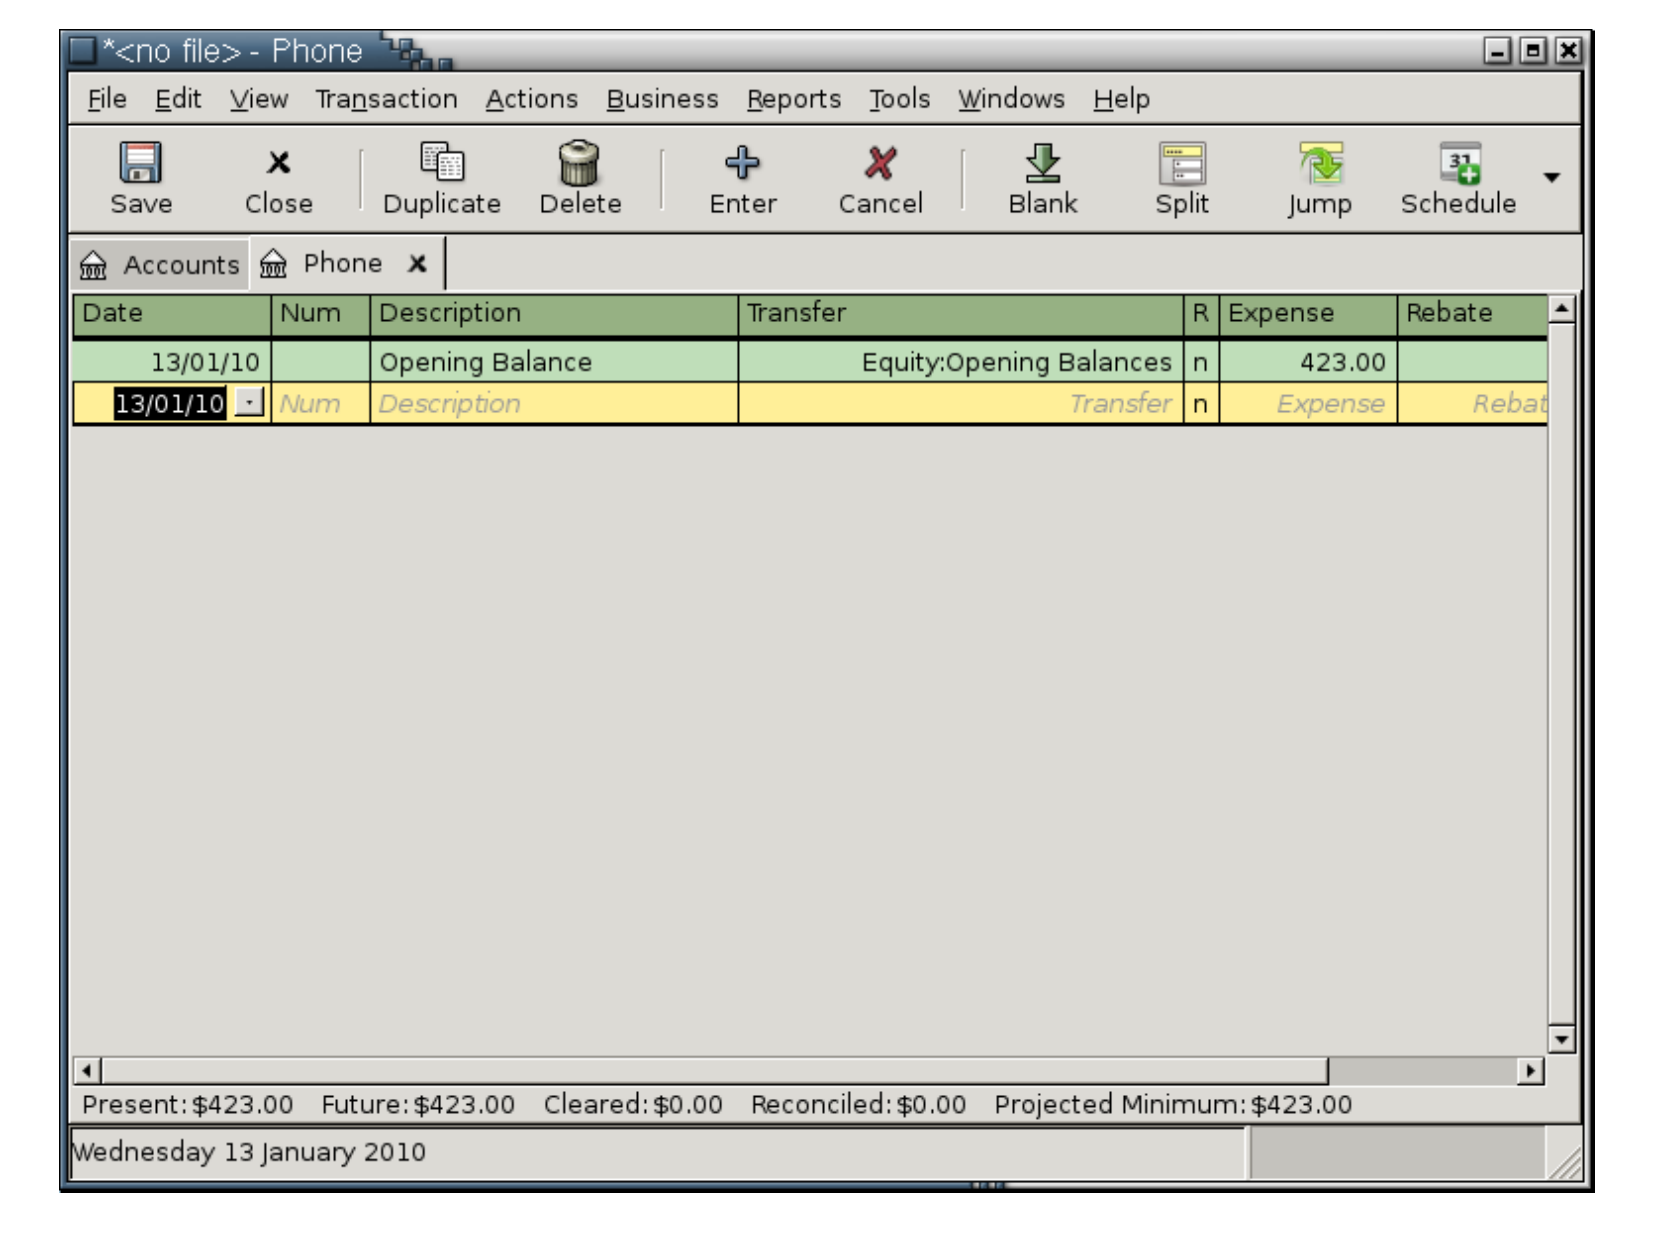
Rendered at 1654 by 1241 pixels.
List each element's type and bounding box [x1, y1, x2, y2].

picture [59, 29, 1595, 1193]
